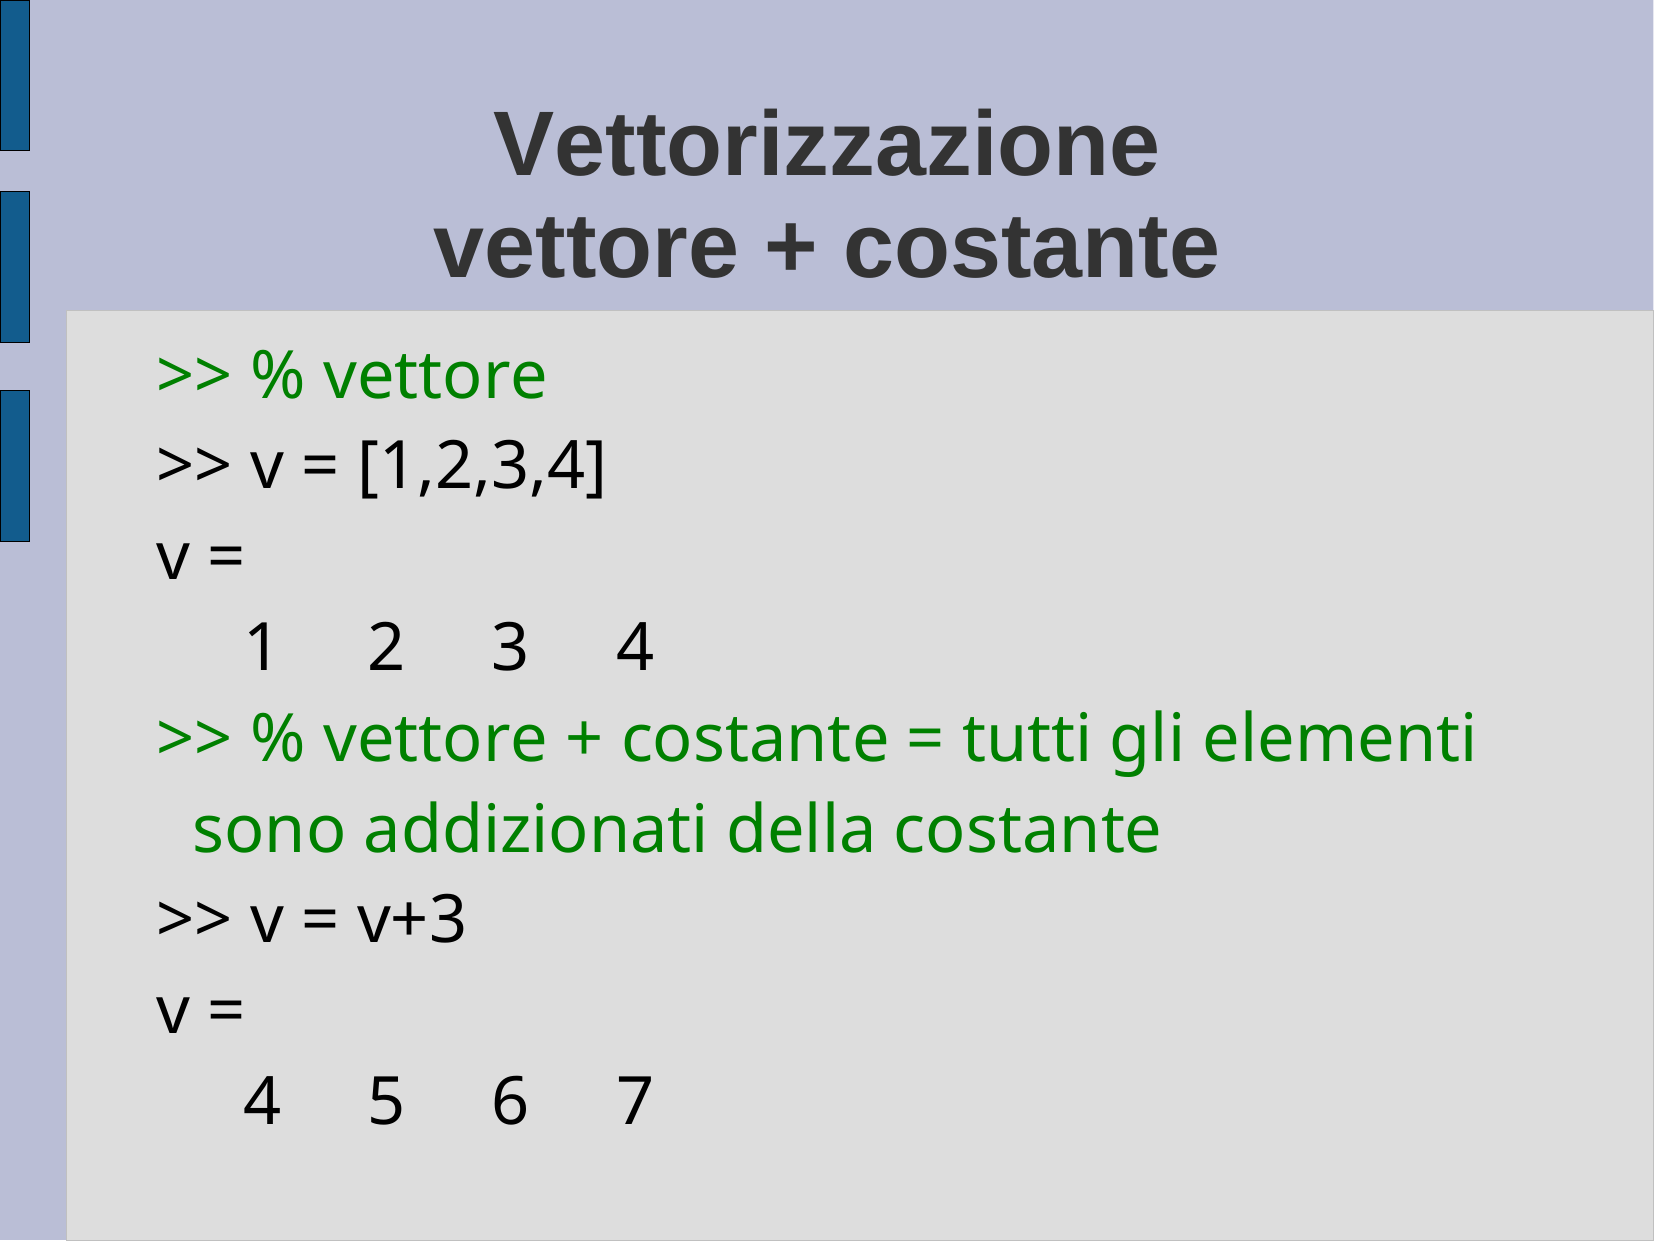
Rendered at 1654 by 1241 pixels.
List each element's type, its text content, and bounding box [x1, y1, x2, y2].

title Vettorizzazione vettore + costante [121, 92, 1534, 298]
subtitle >> % vettore >> v = [1,2,3,4] v = 1 2 3 4 >> % vettore + costante = tutti gli elementi sono addizionati della costante >> v = v+3 v = 4 5 6 7 [121, 330, 1534, 1141]
